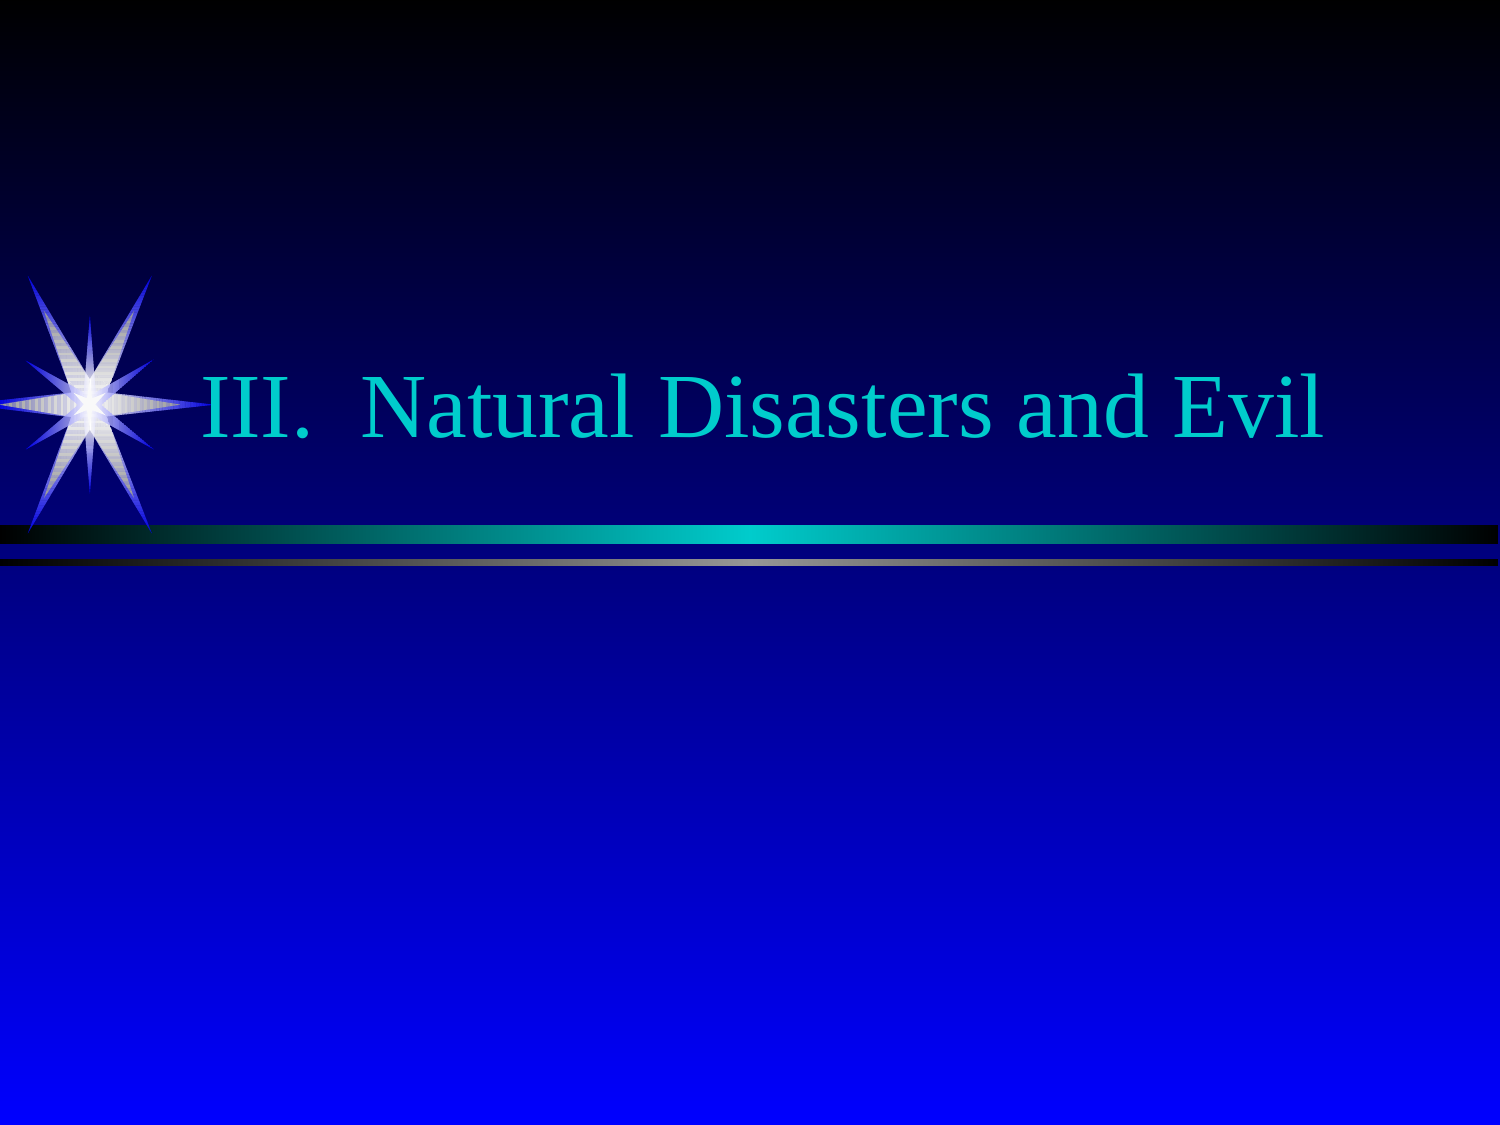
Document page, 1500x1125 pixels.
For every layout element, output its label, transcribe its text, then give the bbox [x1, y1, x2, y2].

text_box 20 [131, 304, 141, 309]
text_box 20 [38, 304, 48, 309]
text_box 20 [181, 400, 187, 409]
text_box 20 [38, 500, 48, 505]
title III. Natural Disasters and Evil [200, 312, 1476, 501]
text_box 20 [131, 500, 141, 505]
